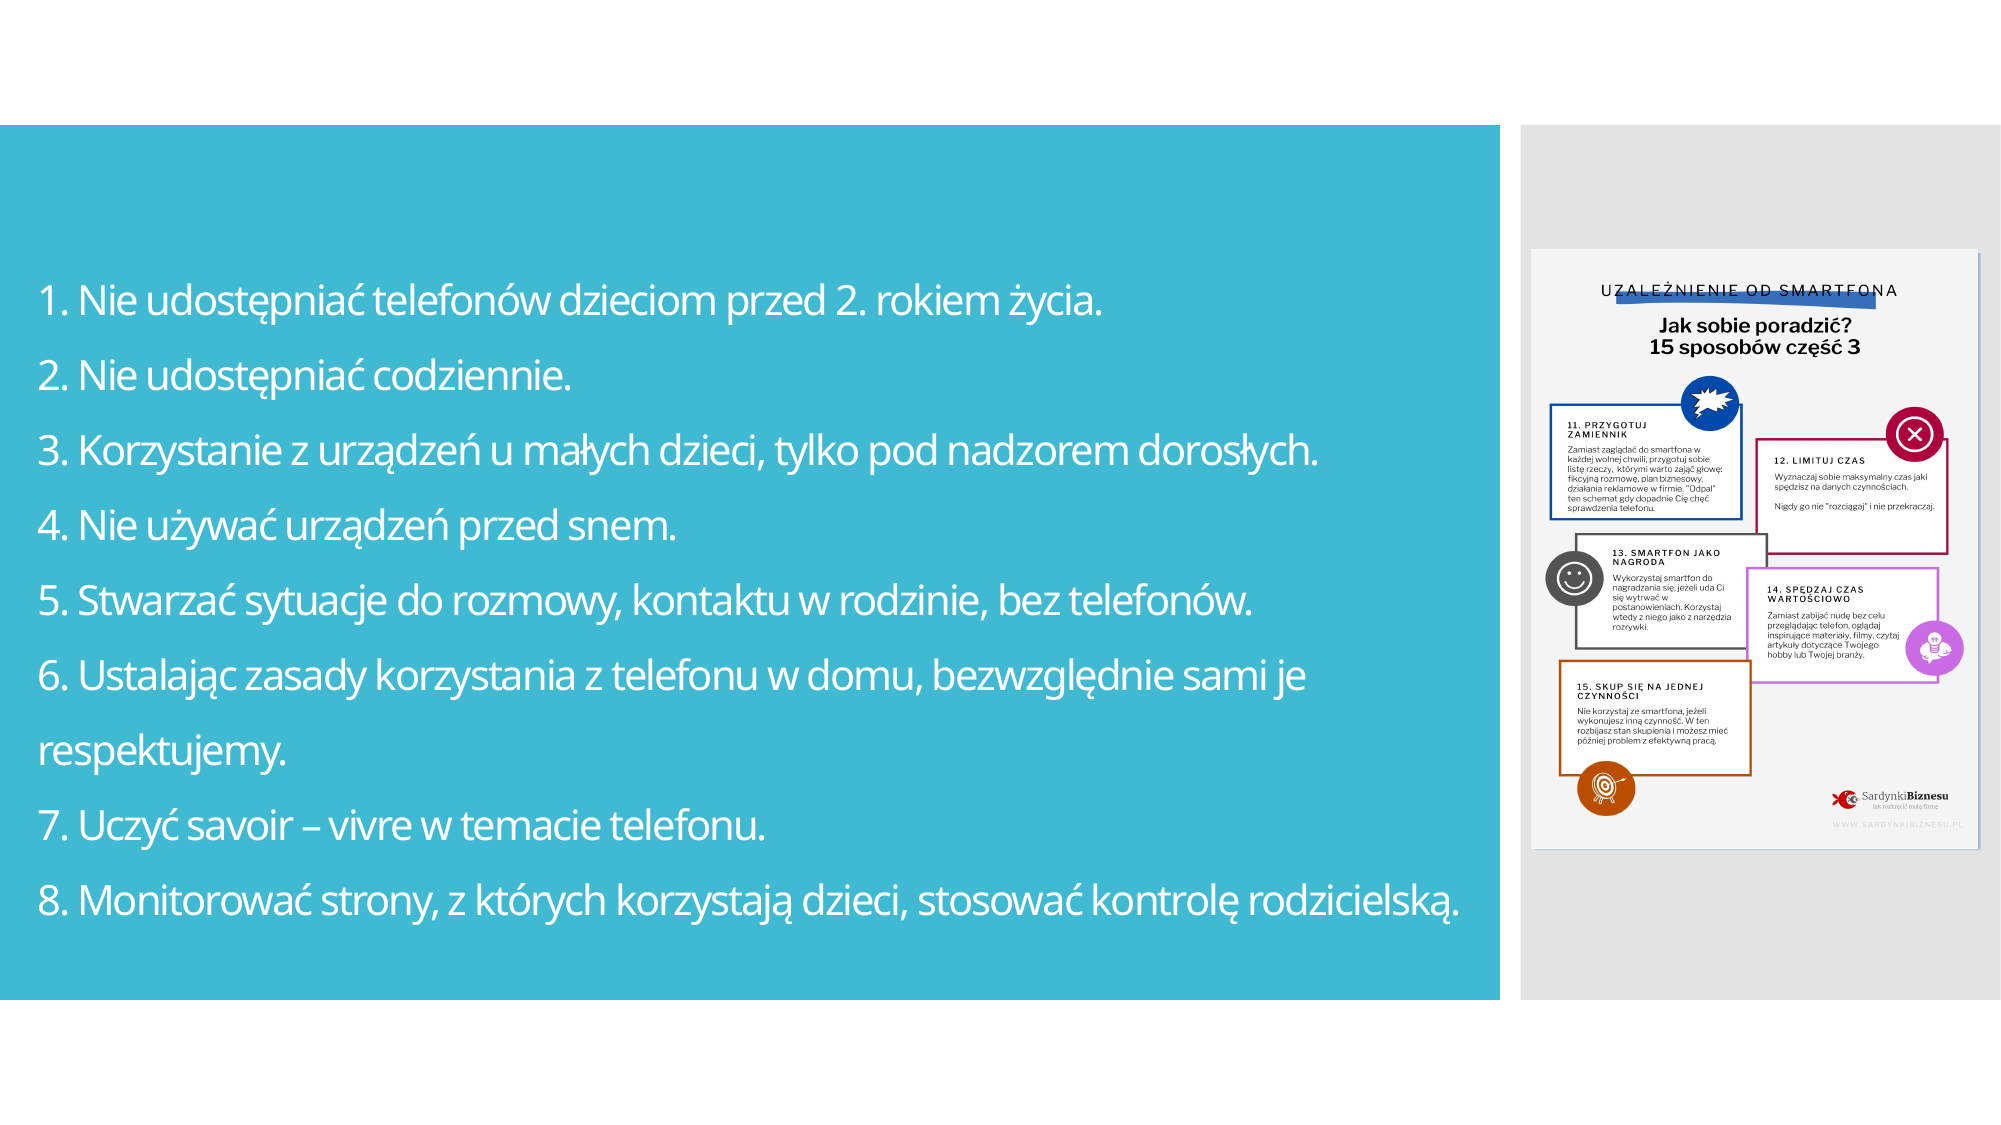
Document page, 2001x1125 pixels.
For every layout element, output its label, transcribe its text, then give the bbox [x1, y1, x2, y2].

title 1. Nie udostępniać telefonów dzieciom przed 2. rokiem życia. 2. Nie udostępniać codziennie. 3. Korzystanie z urządzeń u małych dzieci, tylko pod nadzorem dorosłych. 4. Nie używać urządzeń przed snem. 5. Stwarzać sytuacje do rozmowy, kontaktu w rodzinie, bez telefonów. 6. Ustalając zasady korzystania z telefonu w domu, bezwzględnie sami je respektujemy. 7. Uczyć savoir – vivre w temacie telefonu. 8. Monitorować strony, z których korzystają dzieci, stosować kontrolę rodzicielską. [22, 166, 1487, 932]
picture [1531, 249, 1978, 849]
